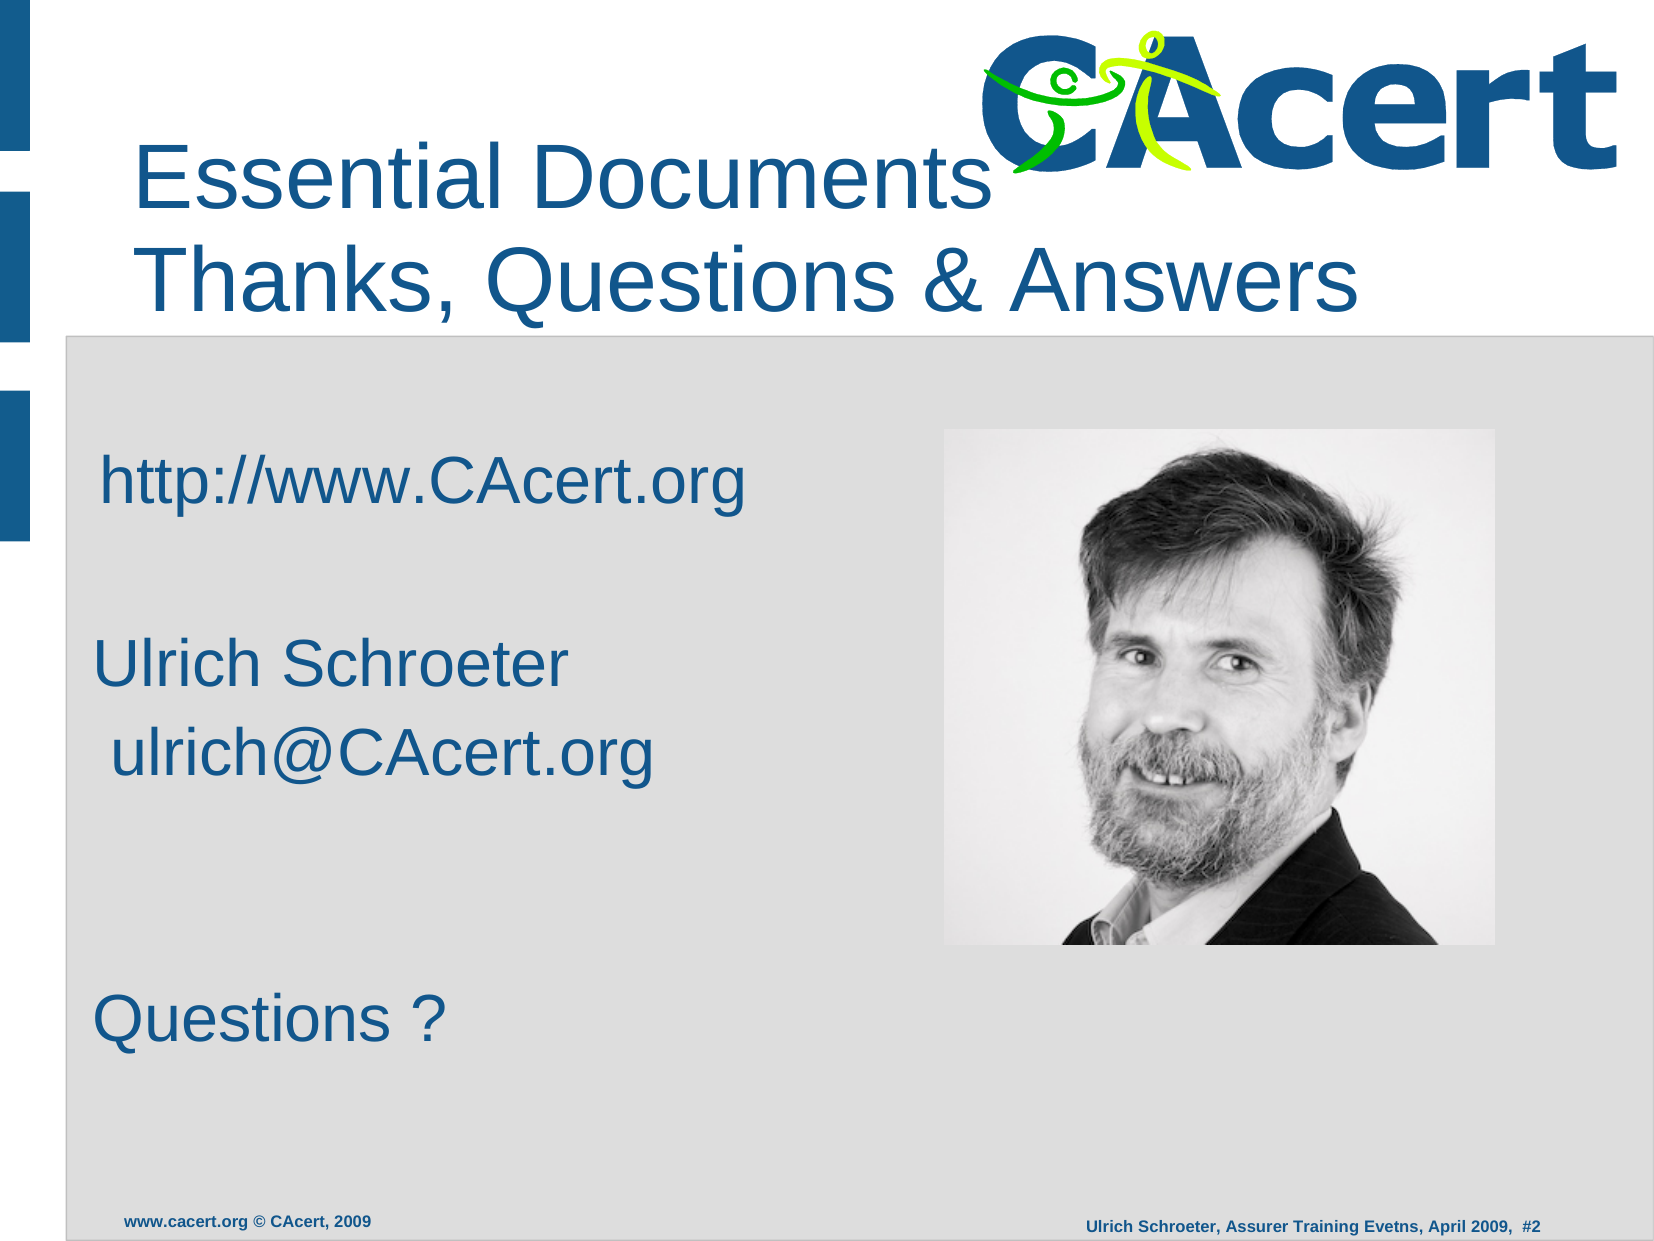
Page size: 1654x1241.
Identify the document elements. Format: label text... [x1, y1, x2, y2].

text_box http://www.CAcert.org Ulrich Schroeter ulrich@CAcert.org Questions ? [59, 413, 782, 1172]
text_box Essential Documents Thanks, Questions & Answers [118, 118, 1378, 345]
picture [944, 429, 1495, 945]
